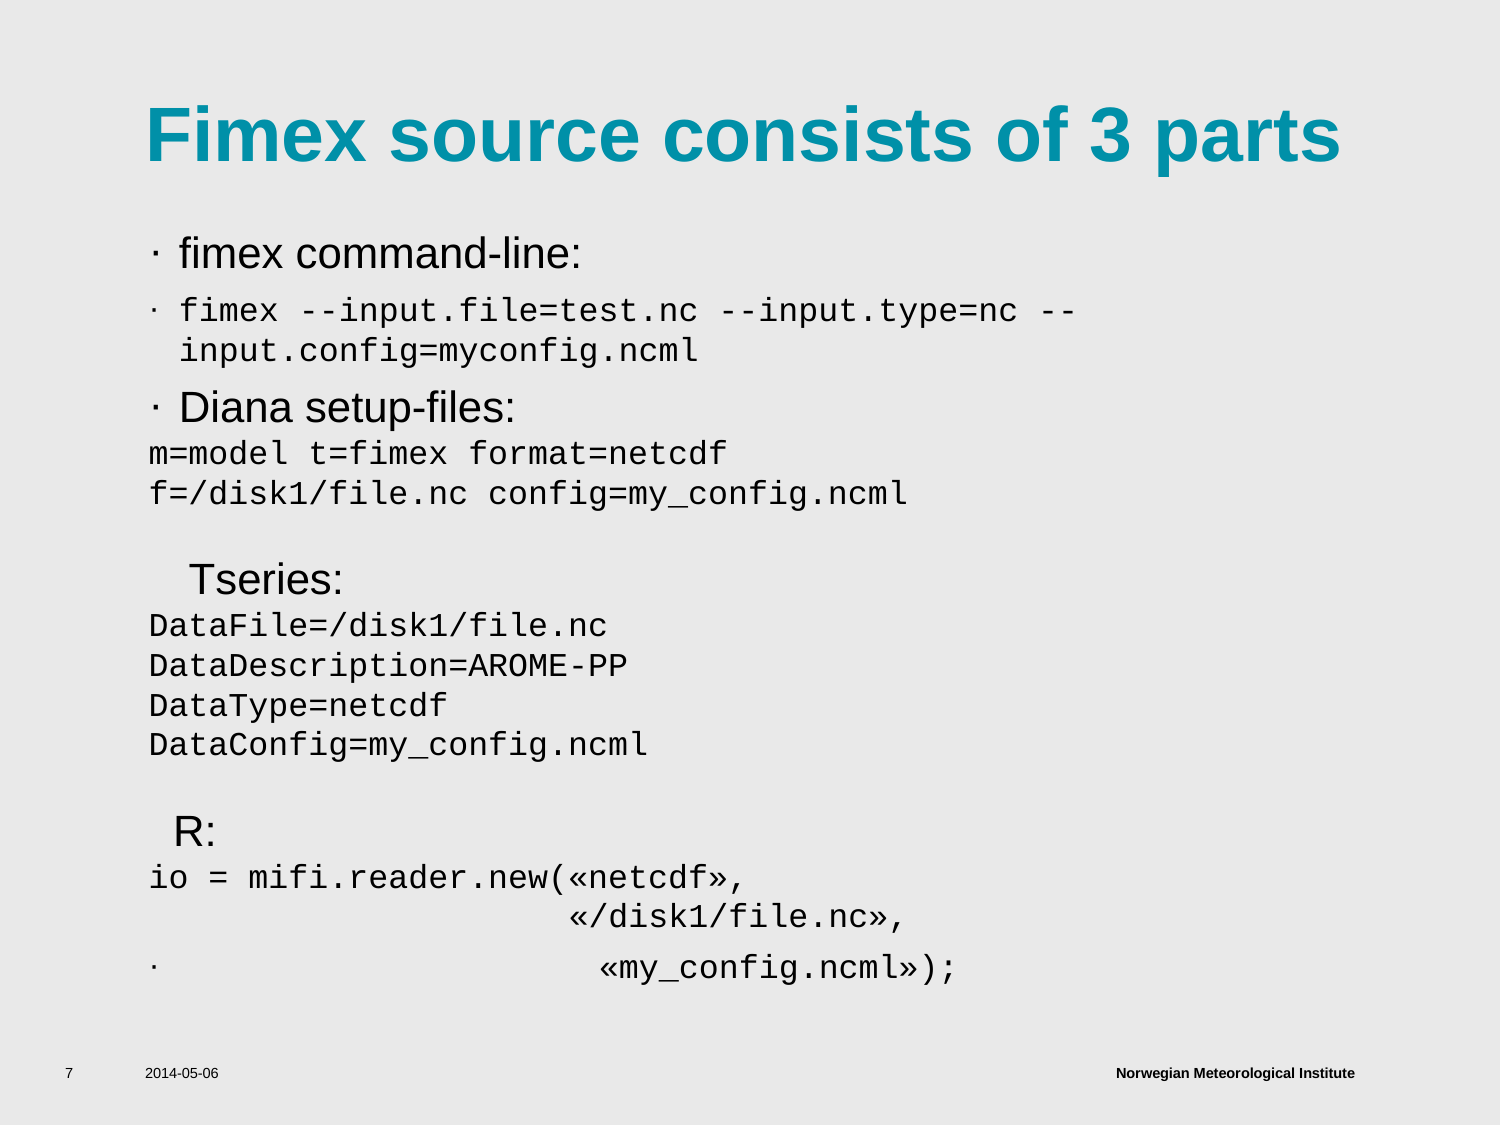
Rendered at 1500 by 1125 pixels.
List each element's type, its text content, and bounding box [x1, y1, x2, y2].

title Fimex source consists of 3 parts [145, 83, 1355, 178]
text_box fimex command-line: fimex --input.file=test.nc --input.type=nc --input.config=myconfig.ncml Diana setup-files: m=model t=fimex format=netcdf f=/disk1/file.nc config=my_config.ncml Tseries: DataFile=/disk1/file.nc DataDescription=AROME-PP DataType=netcdf DataConfig=my_config.ncml R: io = mifi.reader.new(«netcdf», «/disk1/file.nc», «my_config.ncml»); [148, 224, 1359, 1052]
